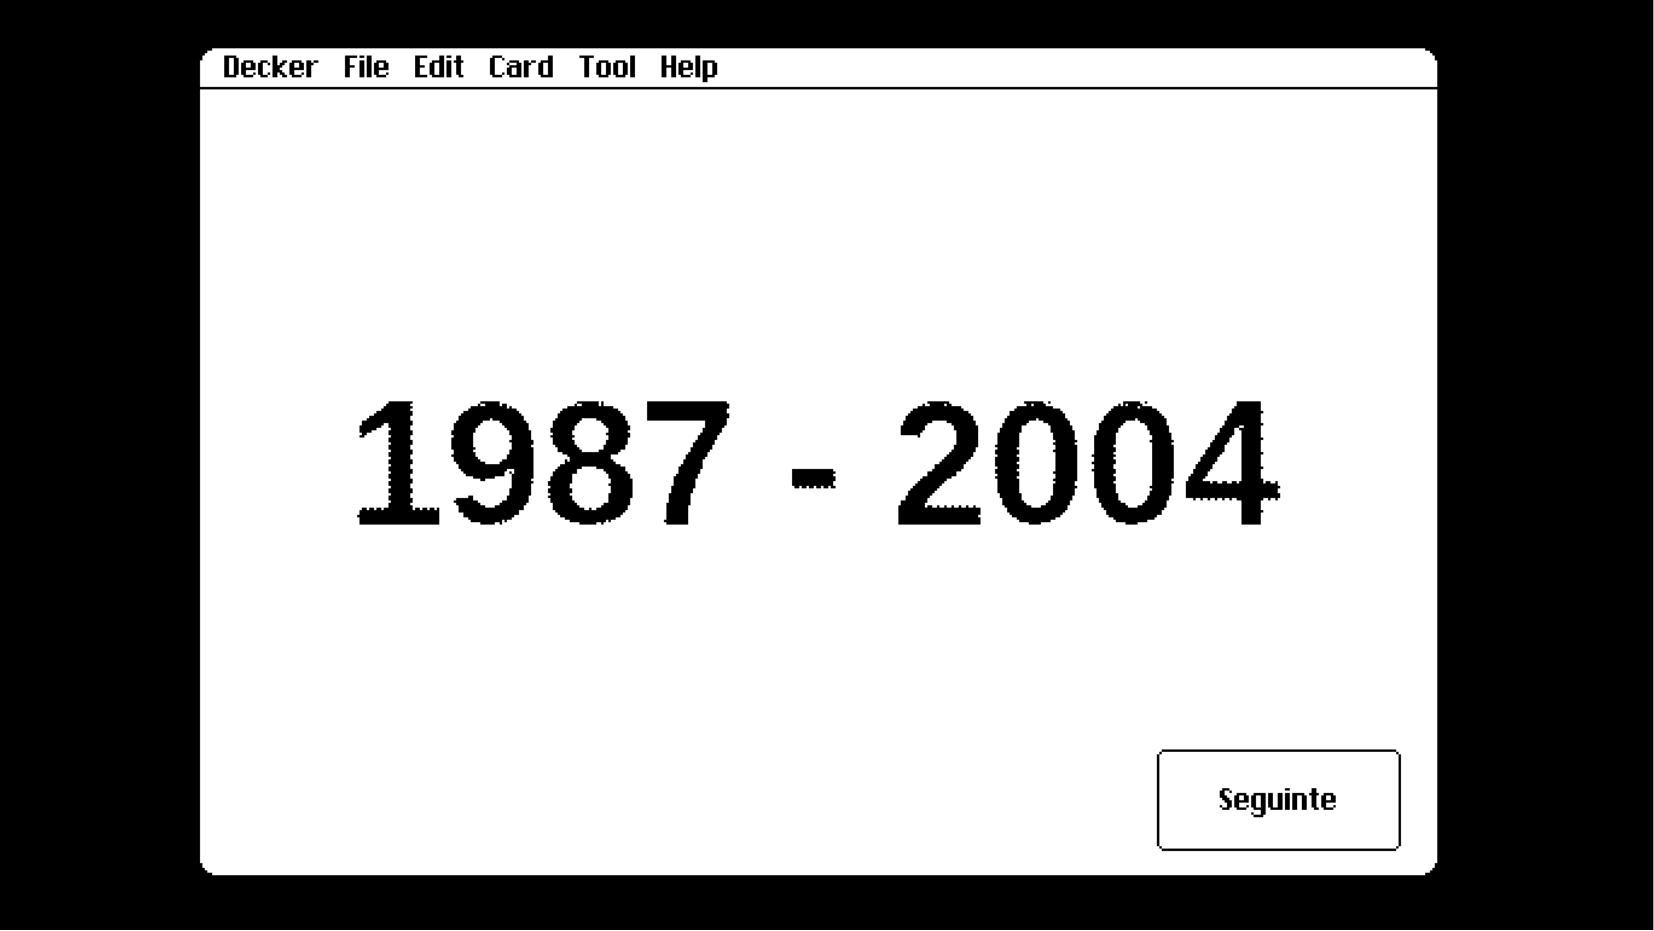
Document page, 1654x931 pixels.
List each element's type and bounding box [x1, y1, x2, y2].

picture [182, 23, 1447, 891]
